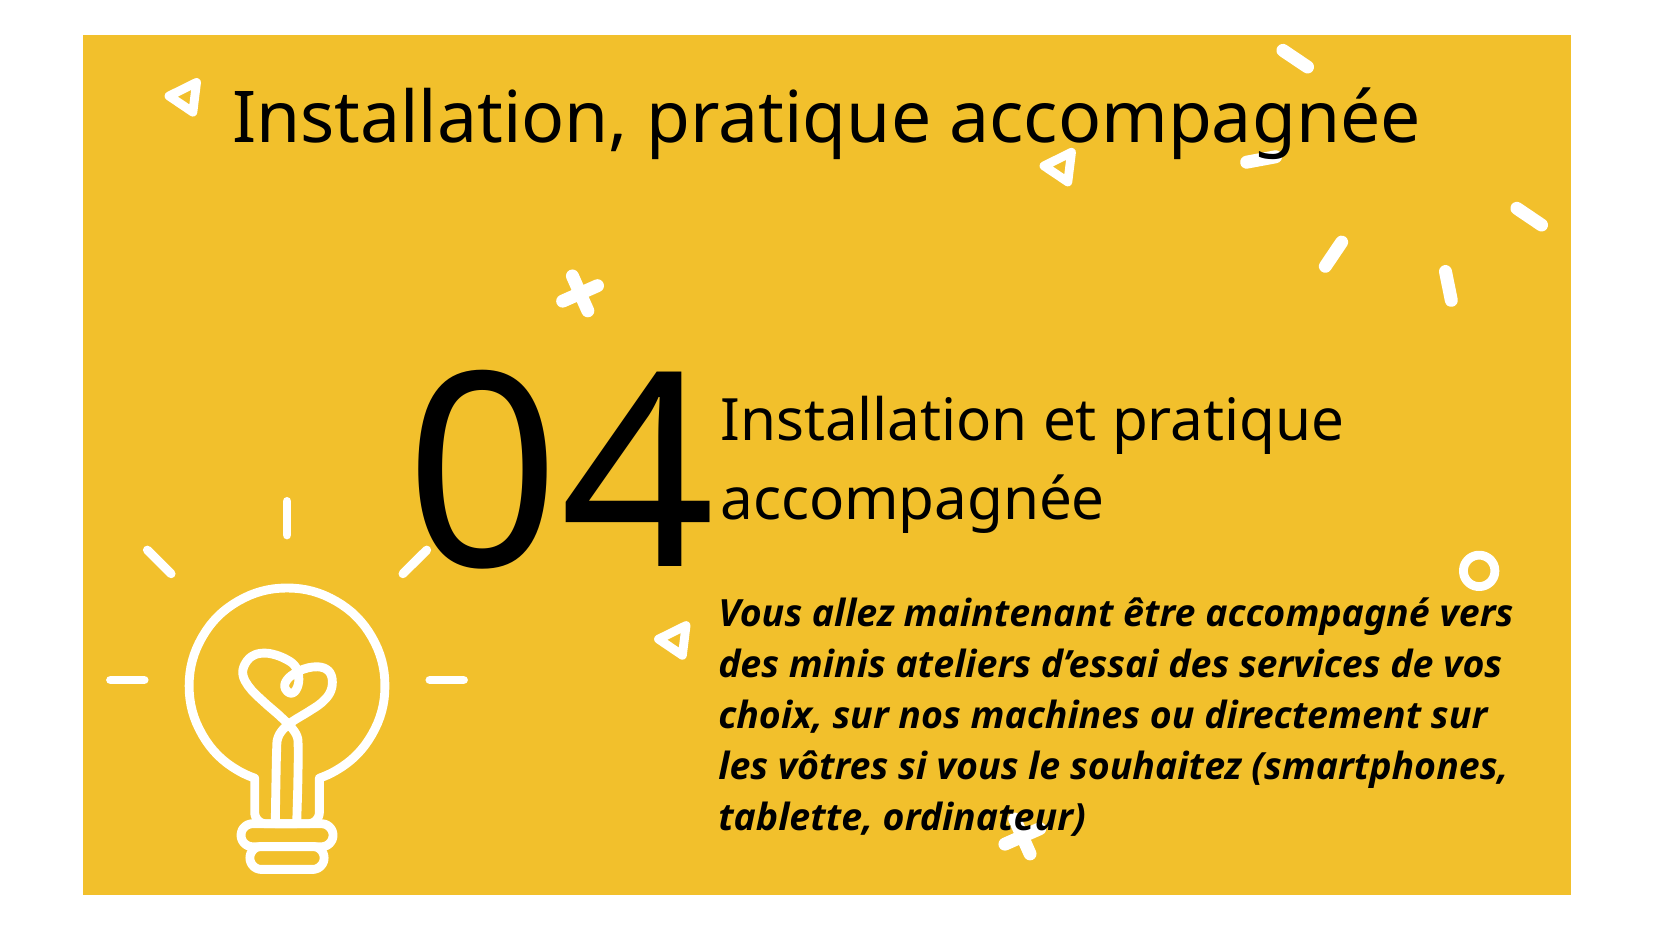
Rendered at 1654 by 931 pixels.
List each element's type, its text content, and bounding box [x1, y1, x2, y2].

title Installation, pratique accompagnée [82, 37, 1571, 193]
subtitle Installation et pratique accompagnée [751, 377, 1430, 578]
text_box Vous allez maintenant être accompagné vers des minis ateliers d’essai des services de vos choix, sur nos machines ou directement sur les vôtres si vous le souhaitez (smartphones, tablette, ordinateur) [703, 578, 1536, 914]
title 04 [405, 276, 751, 646]
